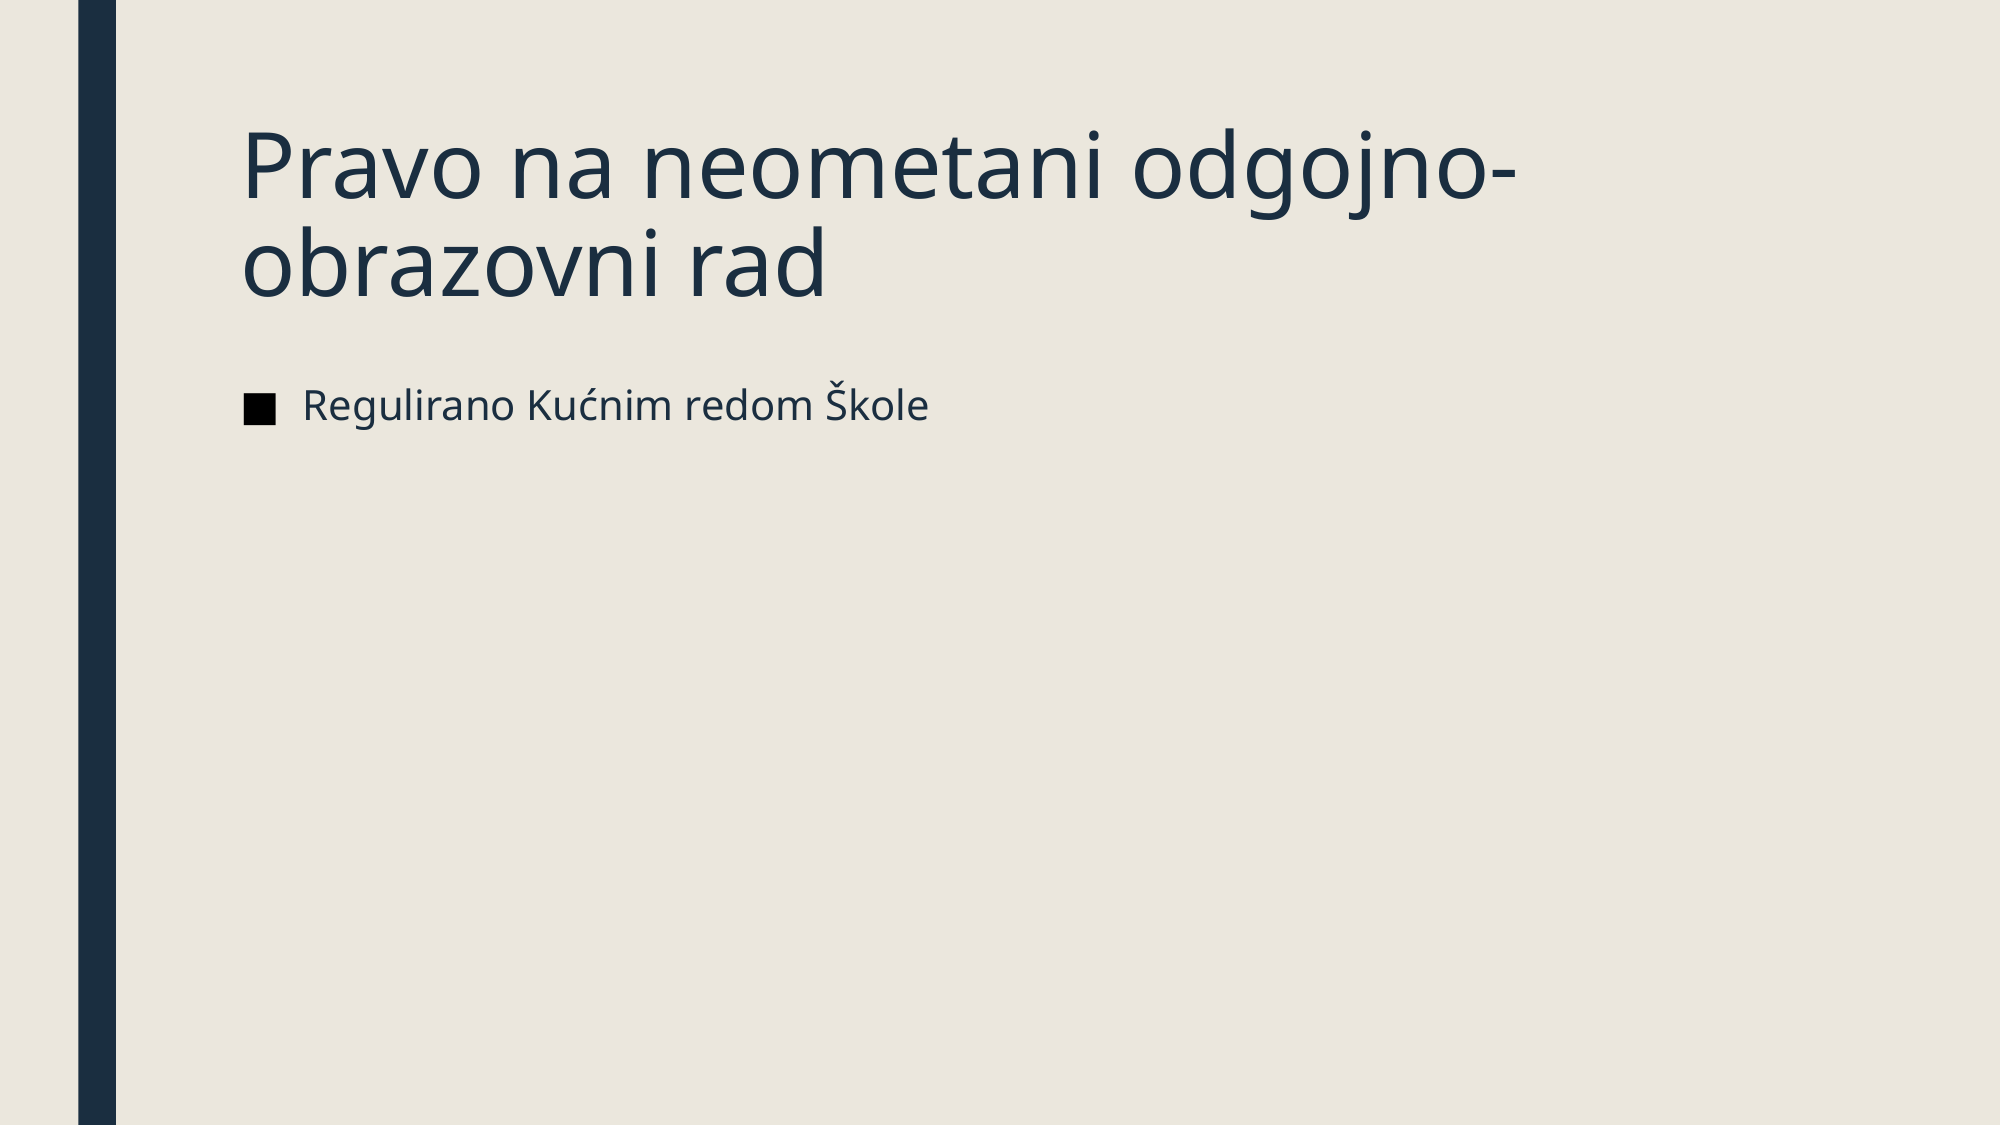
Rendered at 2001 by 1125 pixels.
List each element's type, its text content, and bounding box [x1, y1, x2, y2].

title Pravo na neometani odgojno-obrazovni rad [225, 112, 1801, 357]
list Regulirano Kućnim redom Škole [225, 375, 1801, 963]
